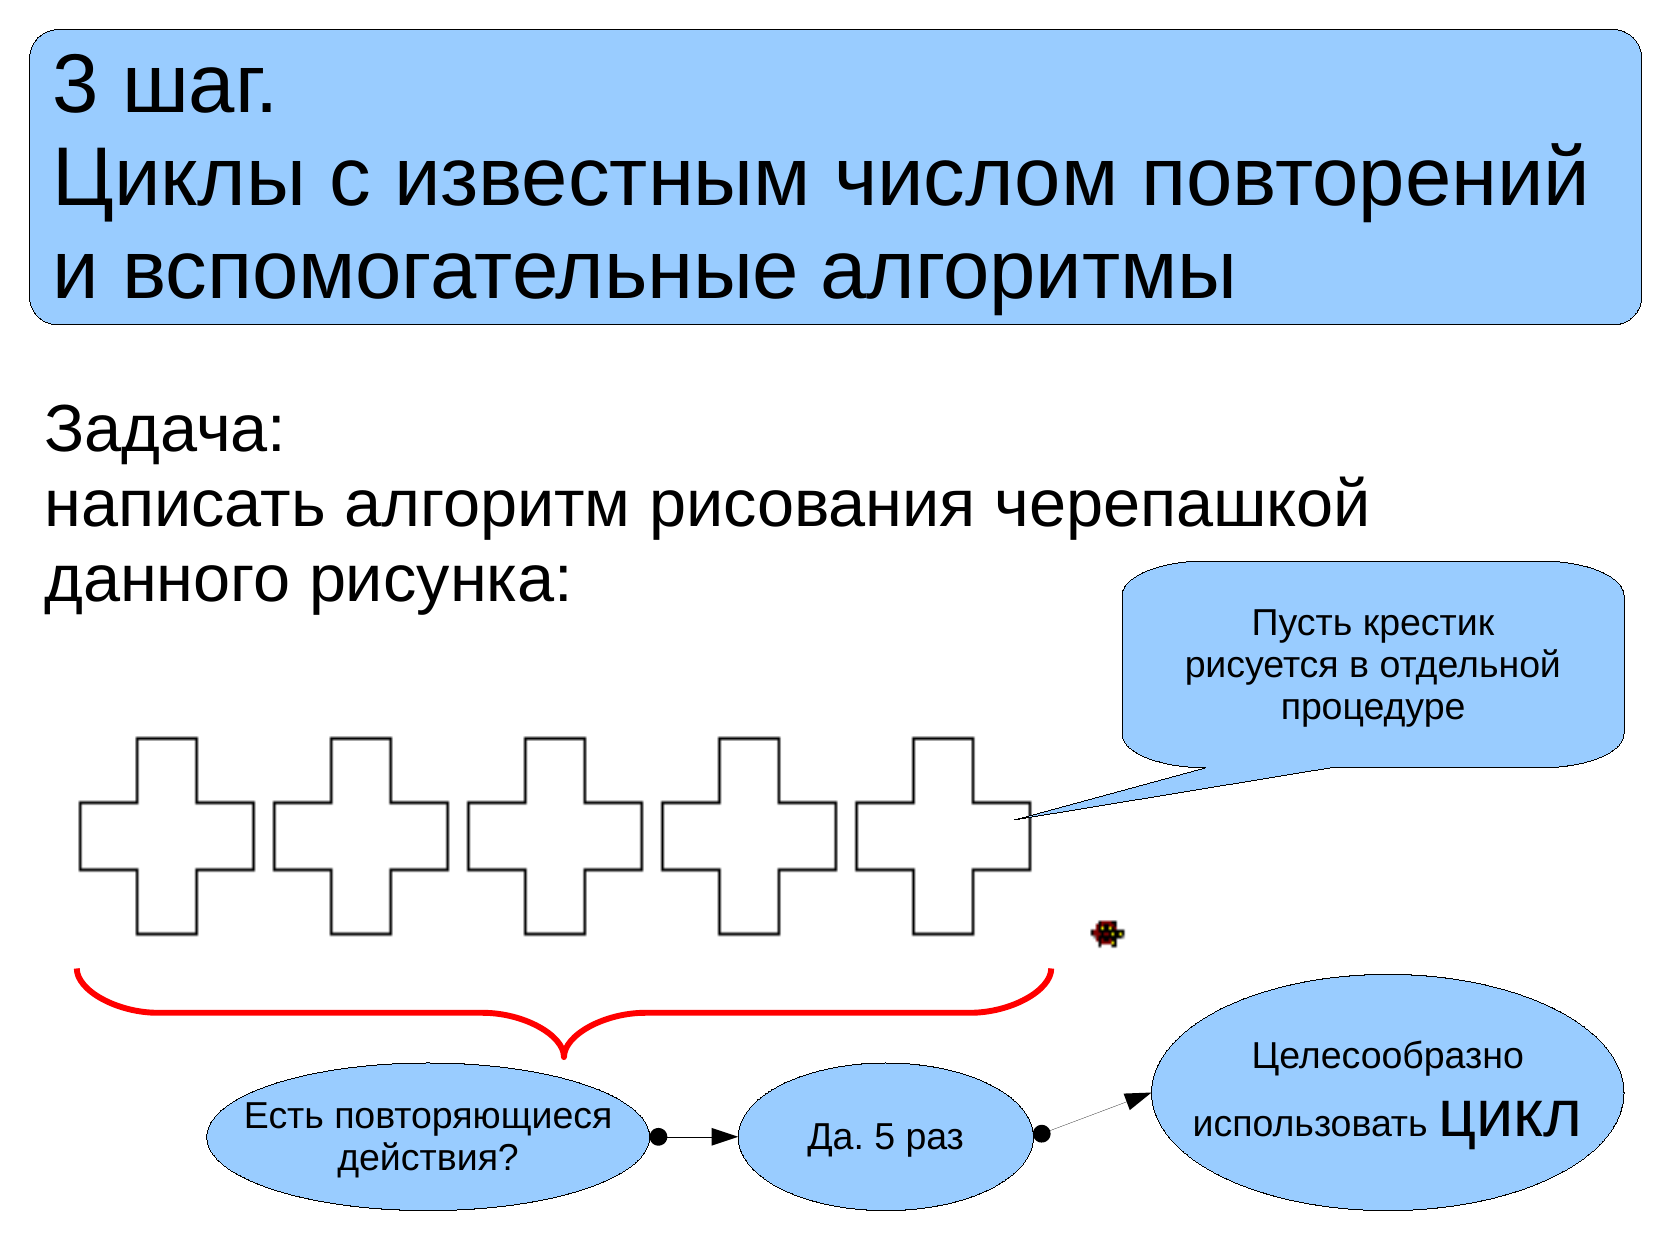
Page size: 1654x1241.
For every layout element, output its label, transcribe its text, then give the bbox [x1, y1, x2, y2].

text_box 3 шаг. Циклы с известным числом повторений и вспомогательные алгоритмы [29, 29, 1642, 325]
text_box Целесообразно использовать цикл [1151, 974, 1625, 1211]
picture [59, 623, 1177, 1205]
text_box Задача: написать алгоритм рисования черепашкой данного рисунка: [29, 383, 1595, 623]
picture [948, 1094, 1177, 1205]
picture [520, 1138, 824, 1205]
text_box Пусть крестик рисуется в отдельной процедуре [1014, 561, 1625, 820]
text_box Есть повторяющиеся действия? [206, 1062, 650, 1211]
text_box Да. 5 раз [738, 1062, 1034, 1211]
